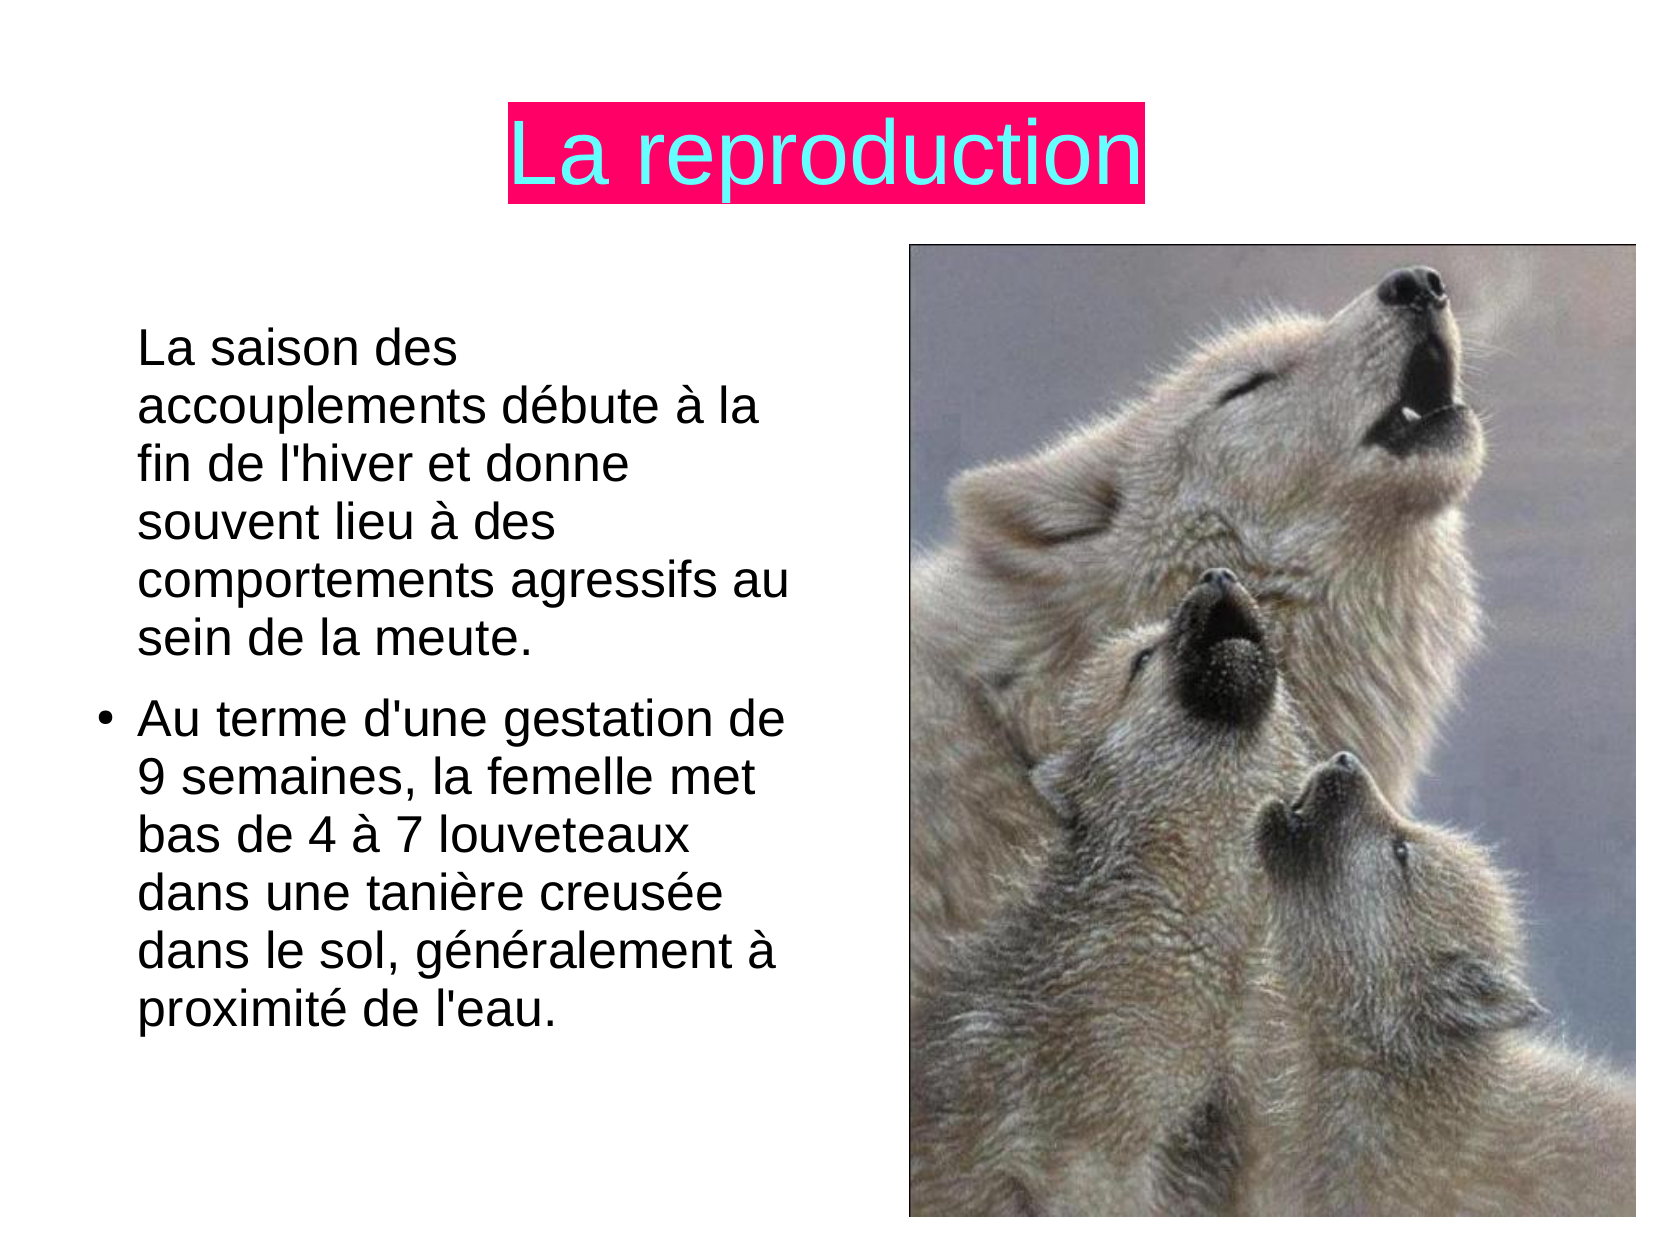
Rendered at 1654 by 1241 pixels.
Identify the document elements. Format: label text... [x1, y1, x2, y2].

picture [909, 244, 1636, 1217]
list La saison des accouplements débute à la fin de l'hiver et donne souvent lieu à des comportements agressifs au sein de la meute. Au terme d'une gestation de 9 semaines, la femelle met bas de 4 à 7 louveteaux dans une tanière creusée dans le sol, généralement à proximité de l'eau. [82, 318, 809, 1039]
title La reproduction [82, 49, 1571, 257]
